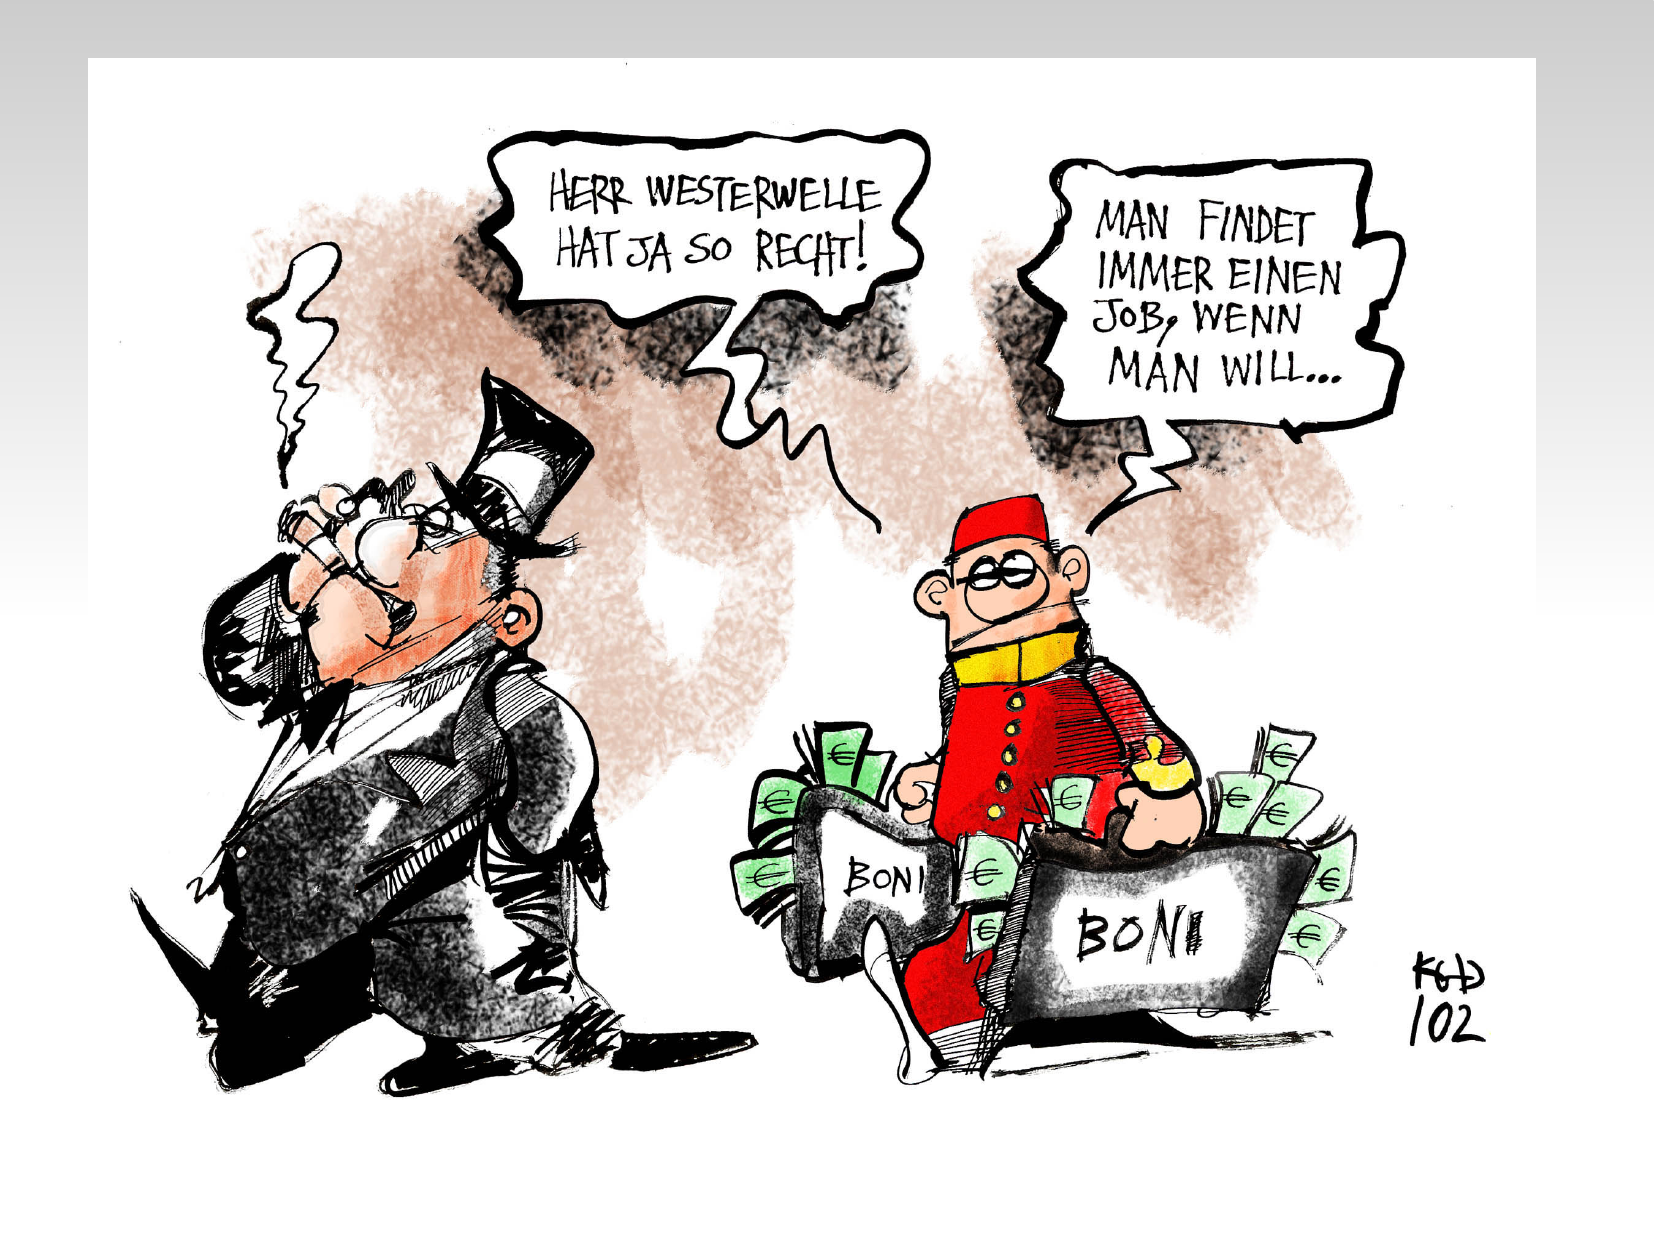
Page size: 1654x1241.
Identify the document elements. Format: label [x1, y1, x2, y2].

picture [88, 58, 1536, 1152]
